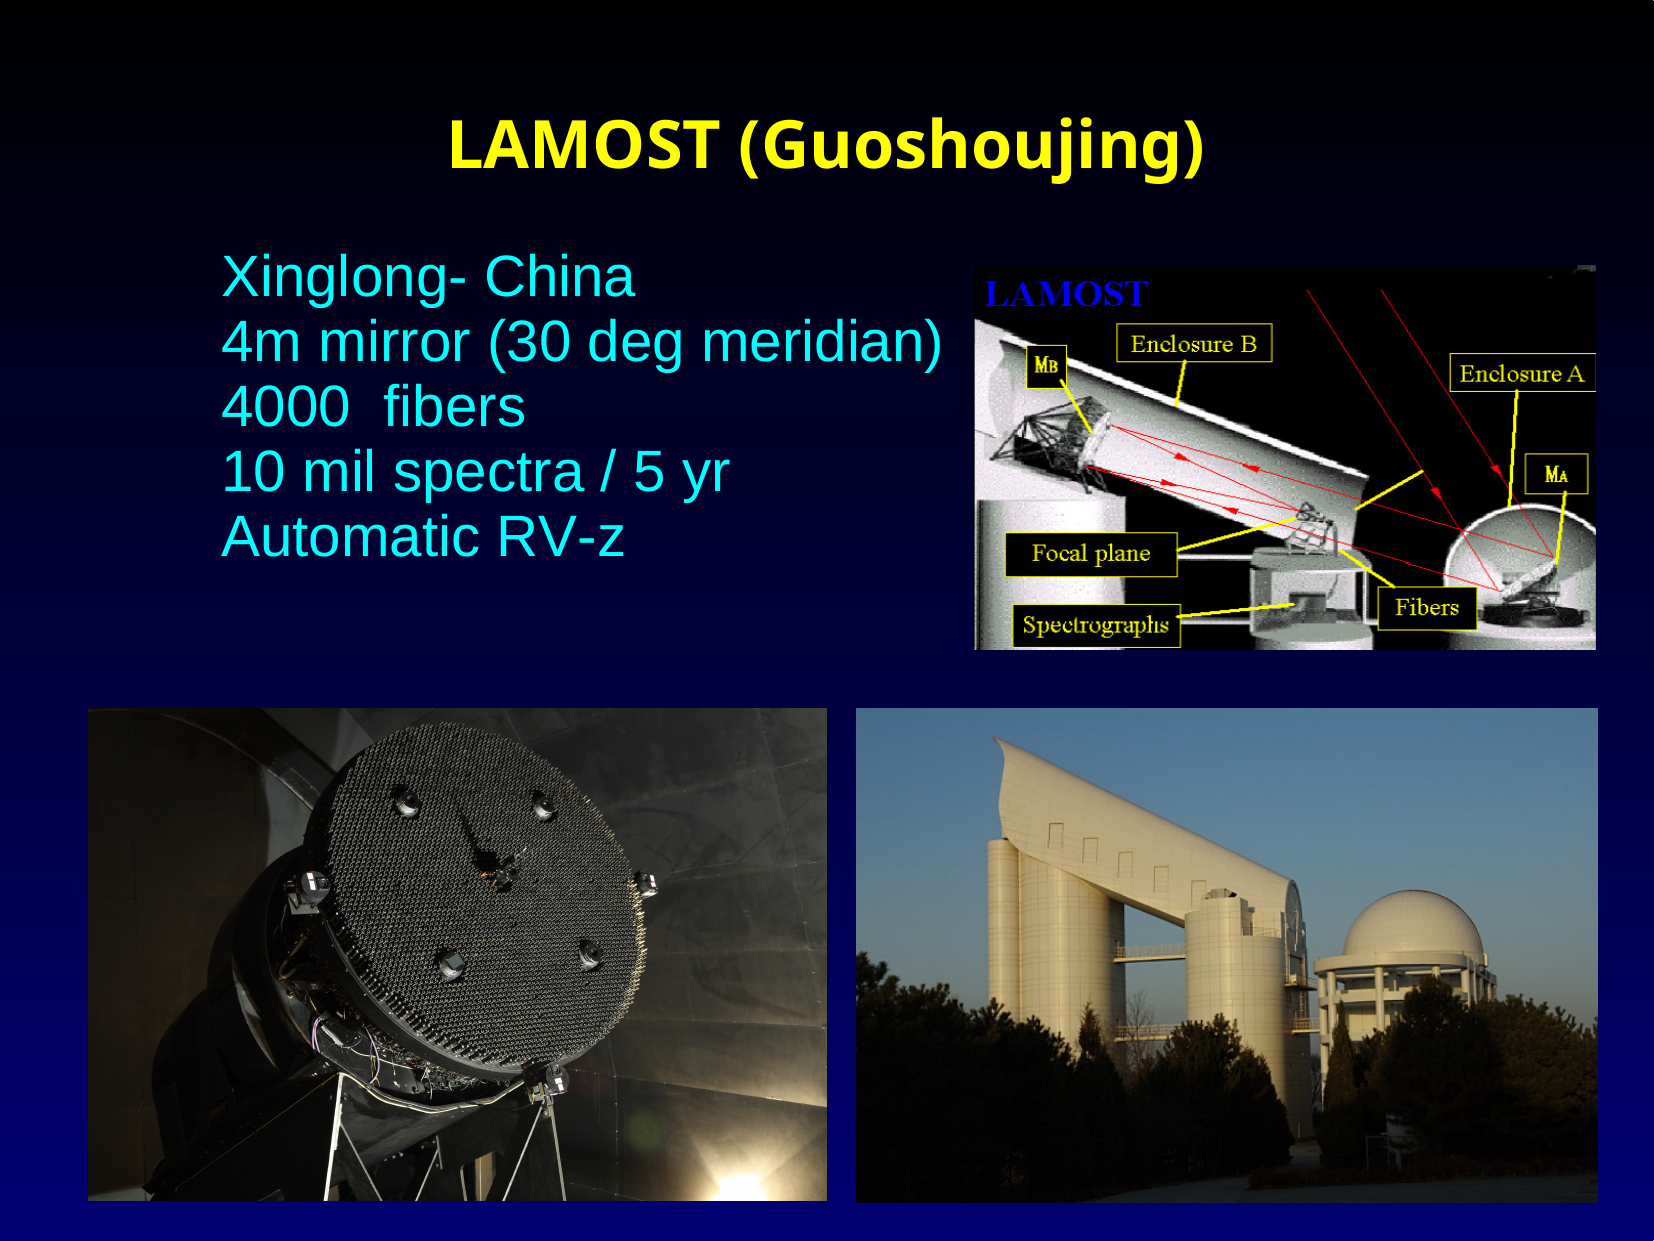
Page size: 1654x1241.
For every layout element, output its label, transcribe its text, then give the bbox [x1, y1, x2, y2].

text_box Xinglong- China 4m mirror (30 deg meridian) 4000 fibers 10 mil spectra / 5 yr Automatic RV-z [206, 236, 961, 650]
picture [88, 708, 827, 1201]
picture [974, 265, 1596, 650]
title LAMOST (Guoshoujing) [163, 48, 1506, 237]
picture [856, 708, 1598, 1203]
